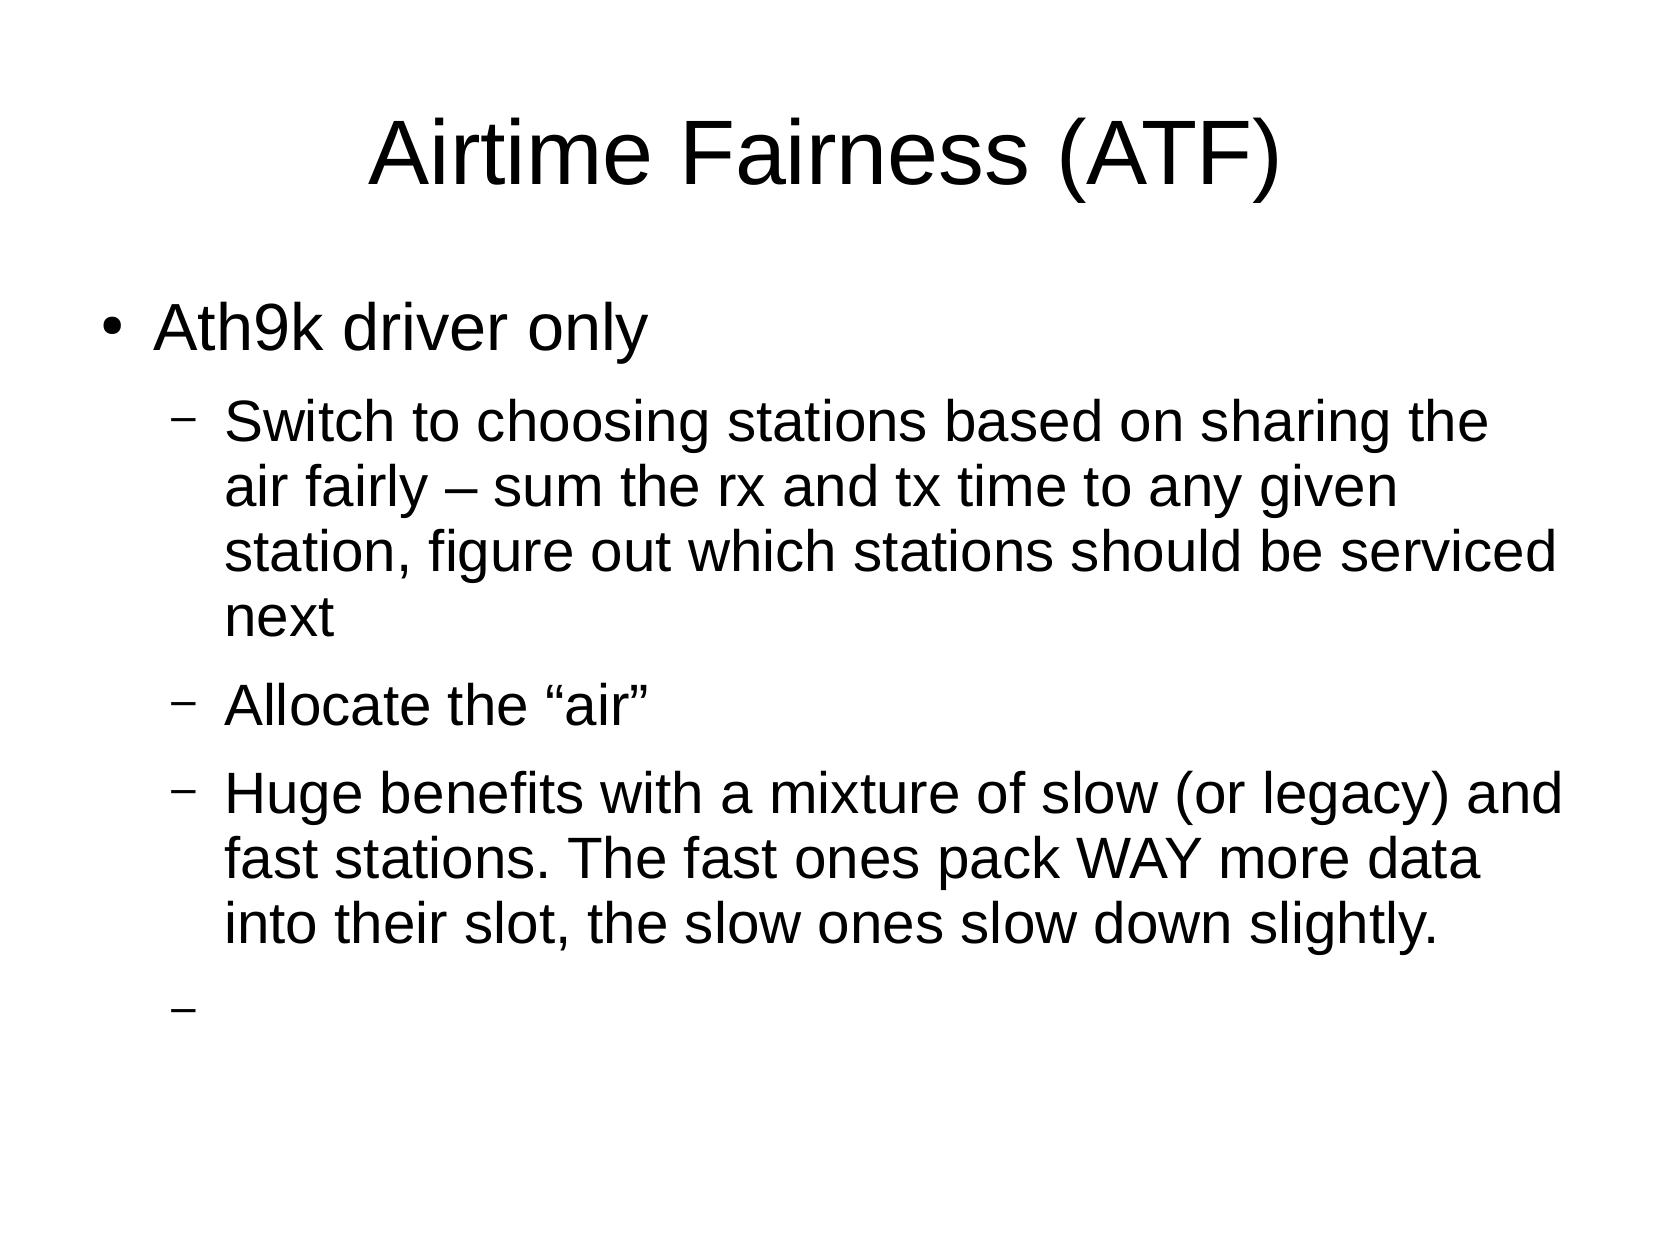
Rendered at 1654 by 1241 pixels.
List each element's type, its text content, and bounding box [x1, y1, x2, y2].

list Ath9k driver only Switch to choosing stations based on sharing the air fairly – sum the rx and tx time to any given station, figure out which stations should be serviced next Allocate the “air” Huge benefits with a mixture of slow (or legacy) and fast stations. The fast ones pack WAY more data into their slot, the slow ones slow down slightly. [82, 290, 1571, 1010]
title Airtime Fairness (ATF) [82, 49, 1571, 257]
